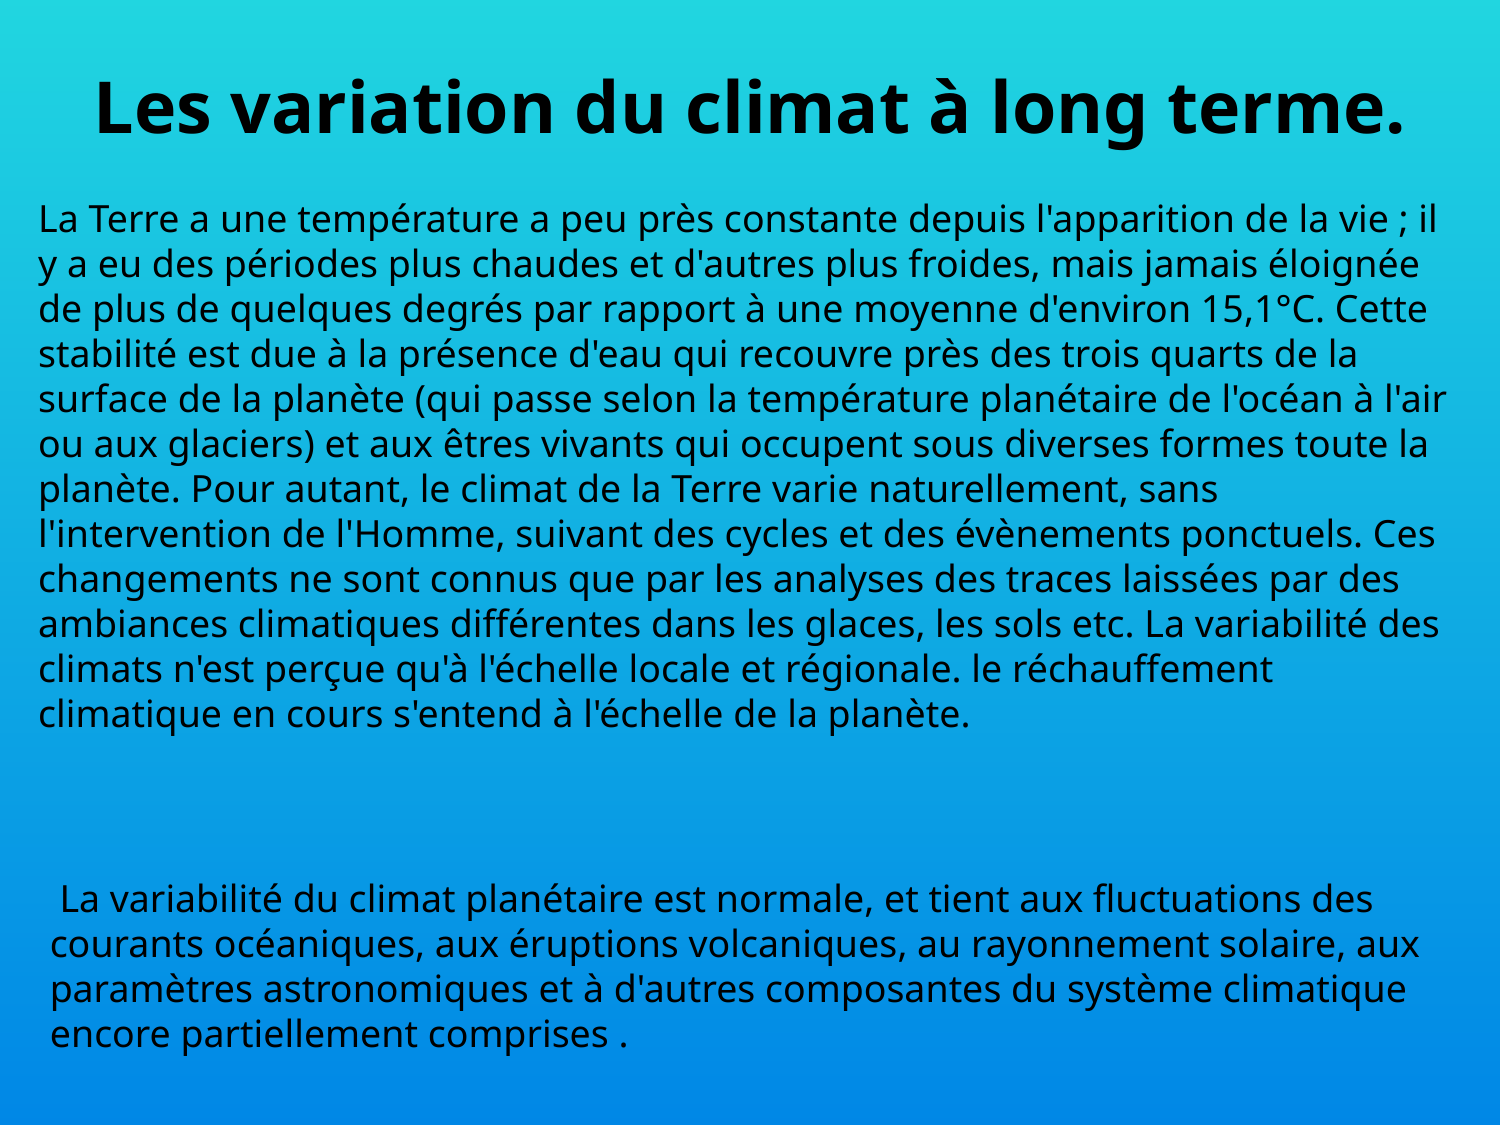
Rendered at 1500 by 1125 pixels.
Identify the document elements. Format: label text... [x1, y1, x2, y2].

text_box La variabilité du climat planétaire est normale, et tient aux fluctuations des courants océaniques, aux éruptions volcaniques, au rayonnement solaire, aux paramètres astronomiques et à d'autres composantes du système climatique encore partiellement comprises . [35, 867, 1477, 1062]
text_box La Terre a une température a peu près constante depuis l'apparition de la vie ; il y a eu des périodes plus chaudes et d'autres plus froides, mais jamais éloignée de plus de quelques degrés par rapport à une moyenne d'environ 15,1°C. Cette stabilité est due à la présence d'eau qui recouvre près des trois quarts de la surface de la planète (qui passe selon la température planétaire de l'océan à l'air ou aux glaciers) et aux êtres vivants qui occupent sous diverses formes toute la planète. Pour autant, le climat de la Terre varie naturellement, sans l'intervention de l'Homme, suivant des cycles et des évènements ponctuels. Ces changements ne sont connus que par les analyses des traces laissées par des ambiances climatiques différentes dans les glaces, les sols etc. La variabilité des climats n'est perçue qu'à l'échelle locale et régionale. le réchauffement climatique en cours s'entend à l'échelle de la planète. [23, 187, 1477, 743]
title Les variation du climat à long terme. [75, 45, 1425, 164]
